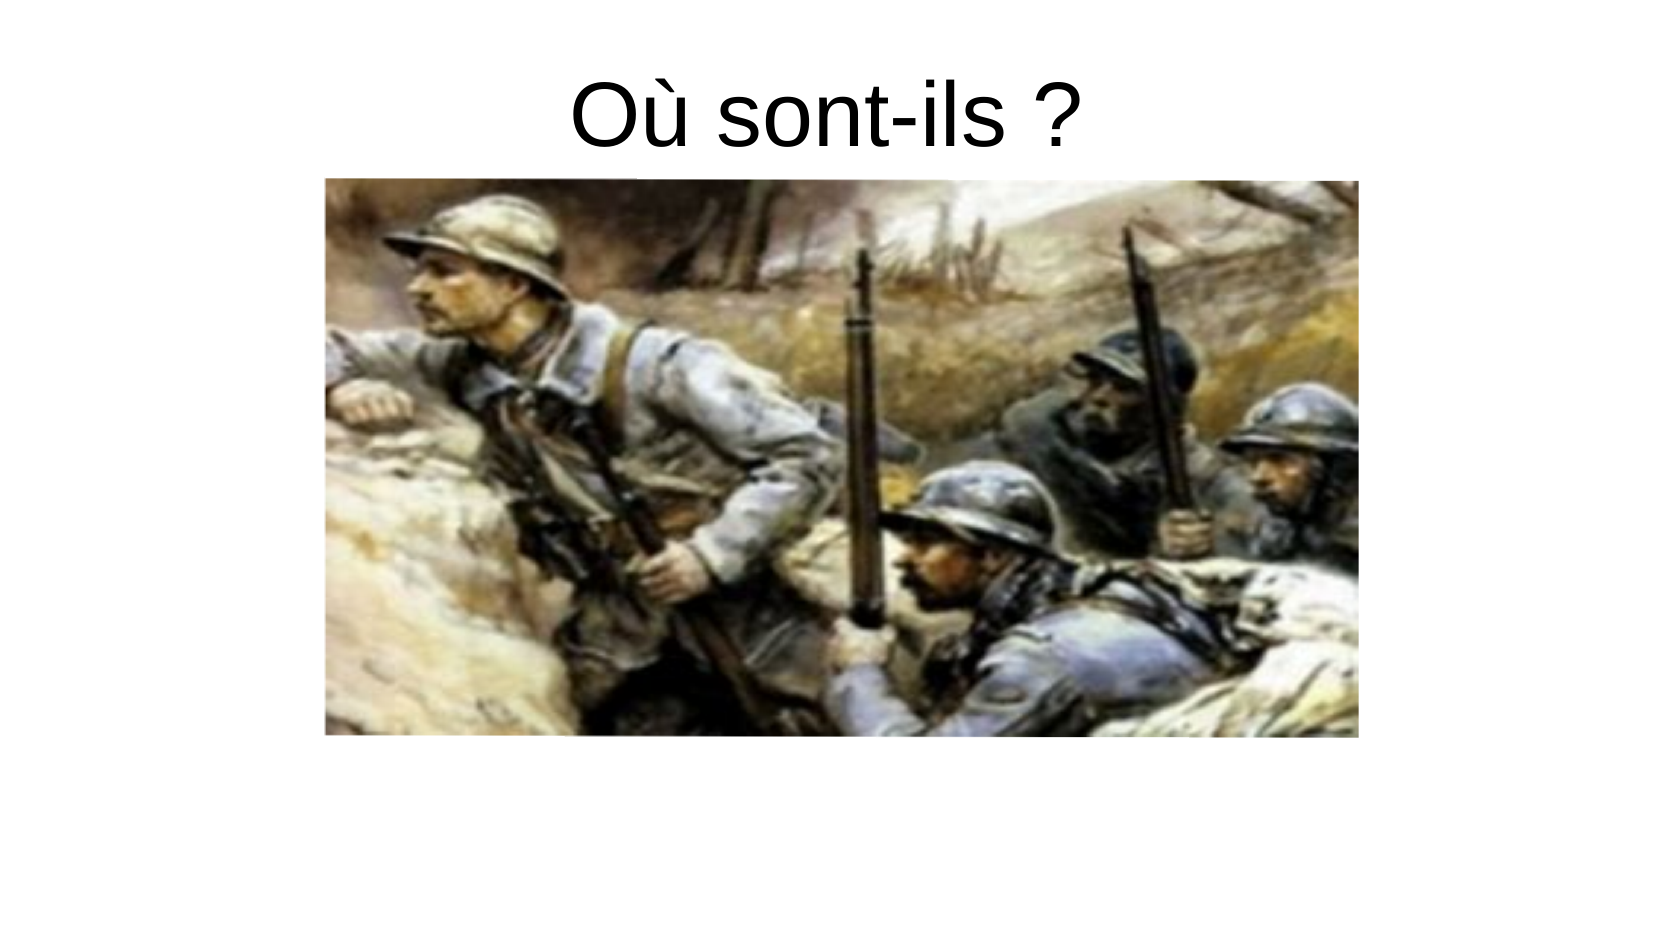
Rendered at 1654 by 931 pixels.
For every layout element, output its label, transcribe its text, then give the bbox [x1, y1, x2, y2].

title Où sont-ils ? [82, 37, 1571, 193]
picture [324, 177, 1359, 738]
